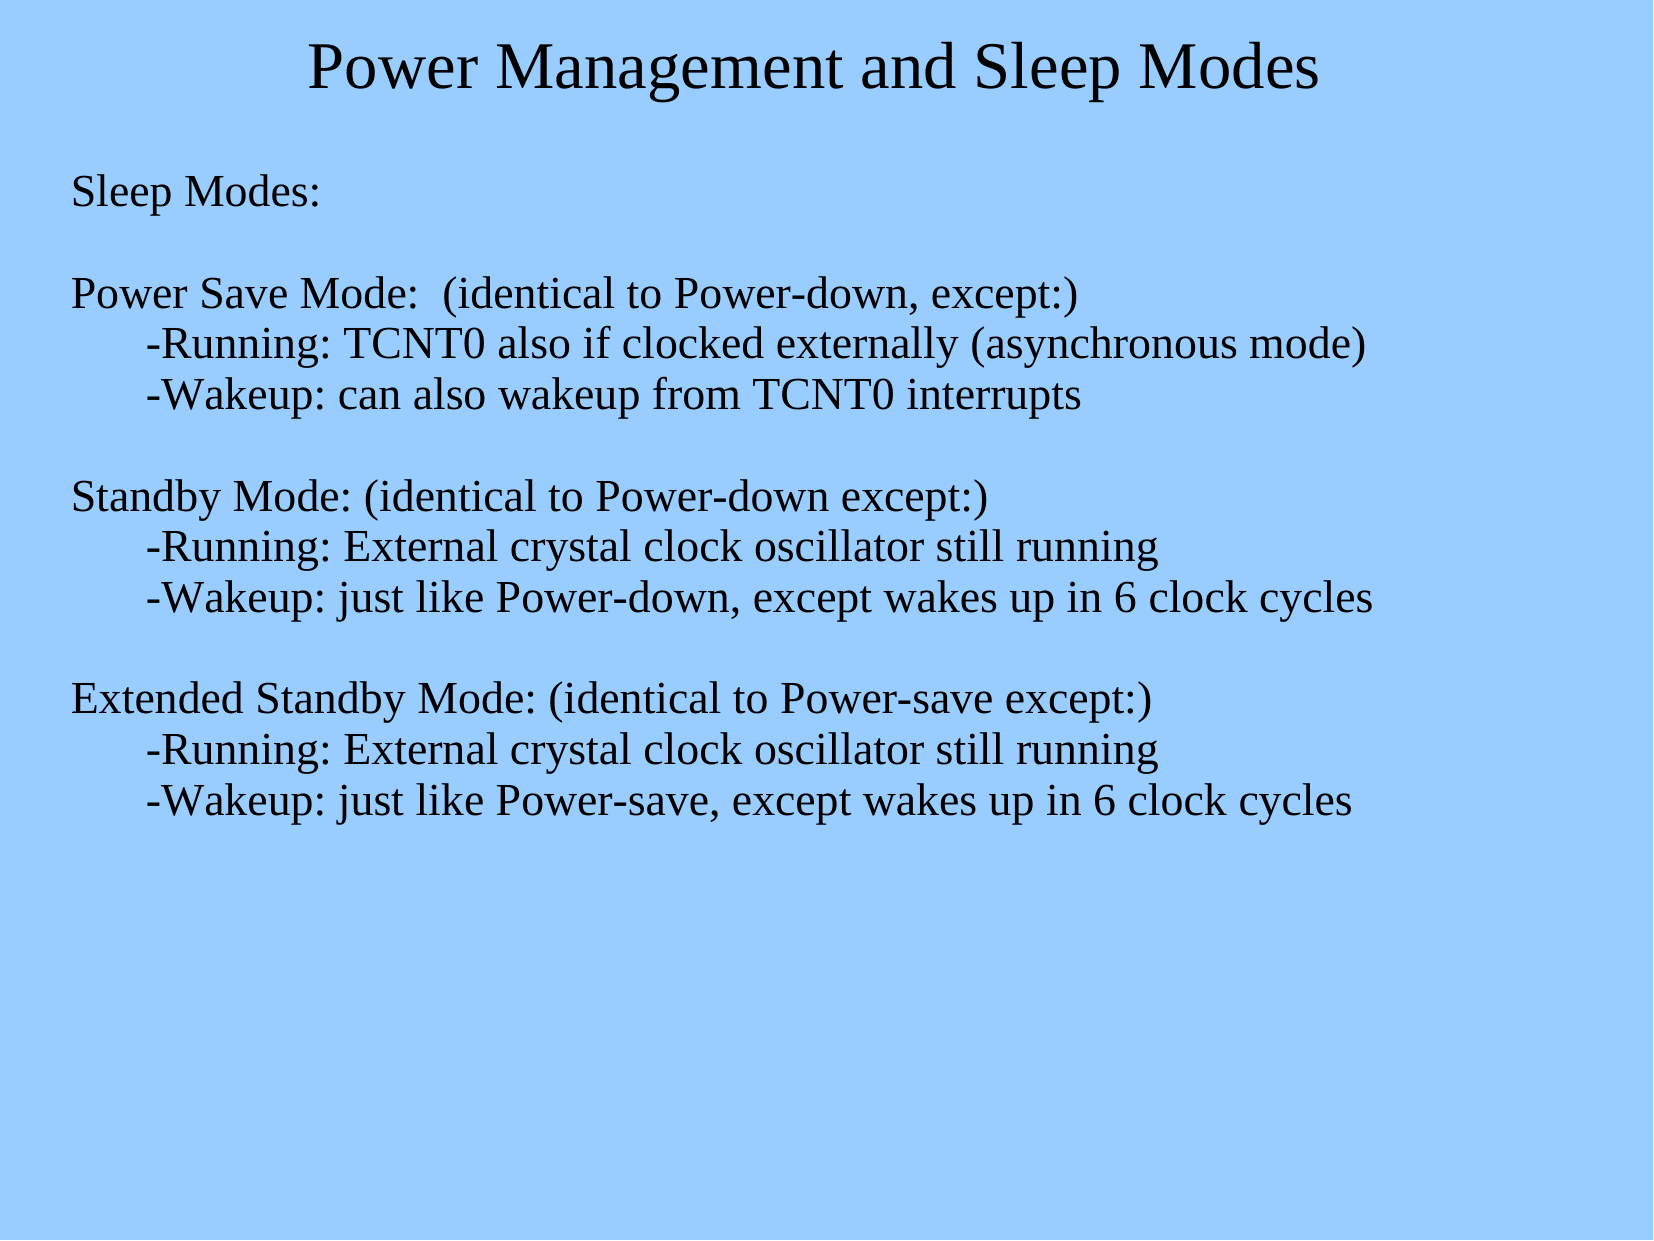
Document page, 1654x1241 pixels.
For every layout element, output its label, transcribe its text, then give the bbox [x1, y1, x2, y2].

text_box Sleep Modes: Power Save Mode: (identical to Power-down, except:) -Running: TCNT0 also if clocked externally (asynchronous mode) -Wakeup: can also wakeup from TCNT0 interrupts Standby Mode: (identical to Power-down except:) -Running: External crystal clock oscillator still running -Wakeup: just like Power-down, except wakes up in 6 clock cycles Extended Standby Mode: (identical to Power-save except:) -Running: External crystal clock oscillator still running -Wakeup: just like Power-save, except wakes up in 6 clock cycles [70, 165, 1640, 1174]
text_box [125, 277, 905, 333]
text_box Power Management and Sleep Modes [307, 28, 1322, 104]
